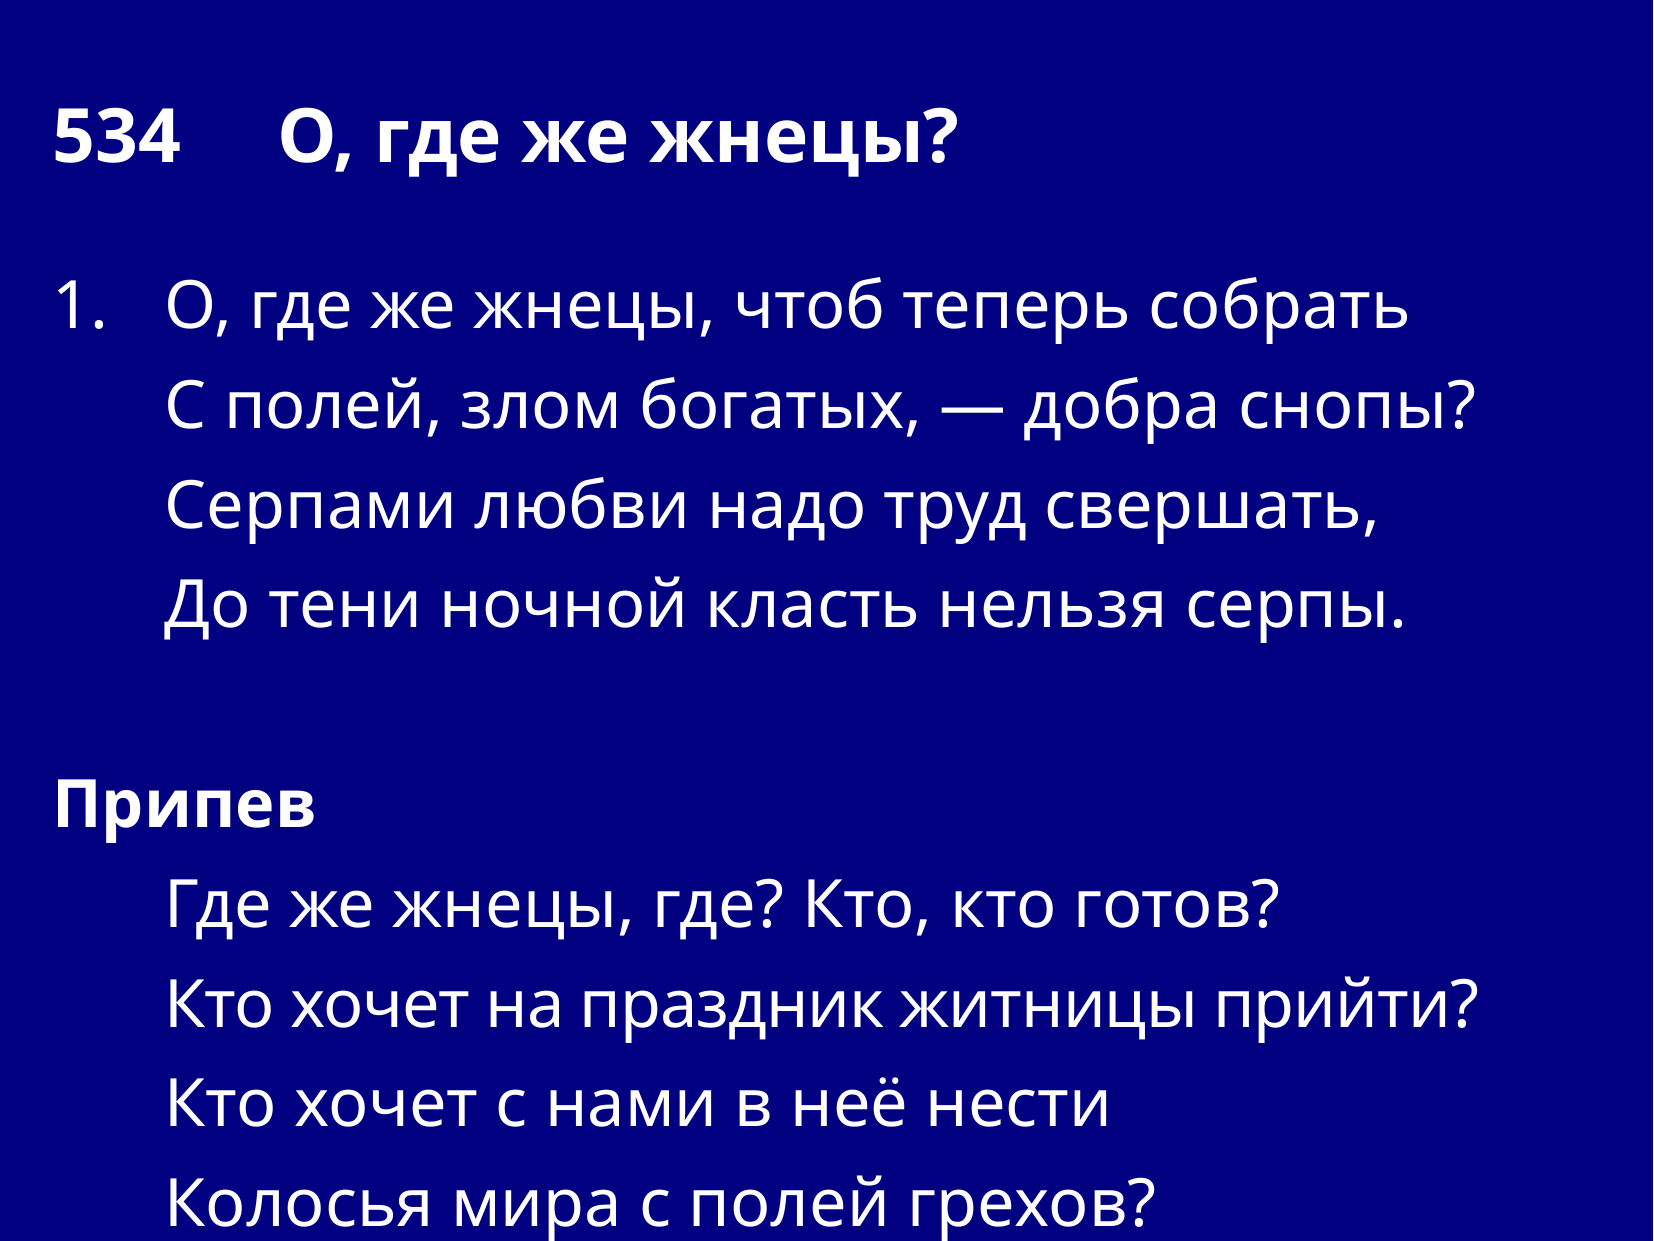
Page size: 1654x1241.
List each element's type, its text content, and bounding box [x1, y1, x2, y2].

text_box 534 О, где же жнецы? [37, 75, 1576, 188]
text_box 1. О, где же жнецы, чтоб теперь собрать С полей, злом богатых, — добра снопы? Серпами любви надо труд свершать, До тени ночной класть нельзя серпы. Припев Где же жнецы, где? Кто, кто готов? Кто хочет на праздник житницы прийти? Кто хочет с нами в неё нести Колосья мира с полей грехов? [37, 150, 1653, 1163]
